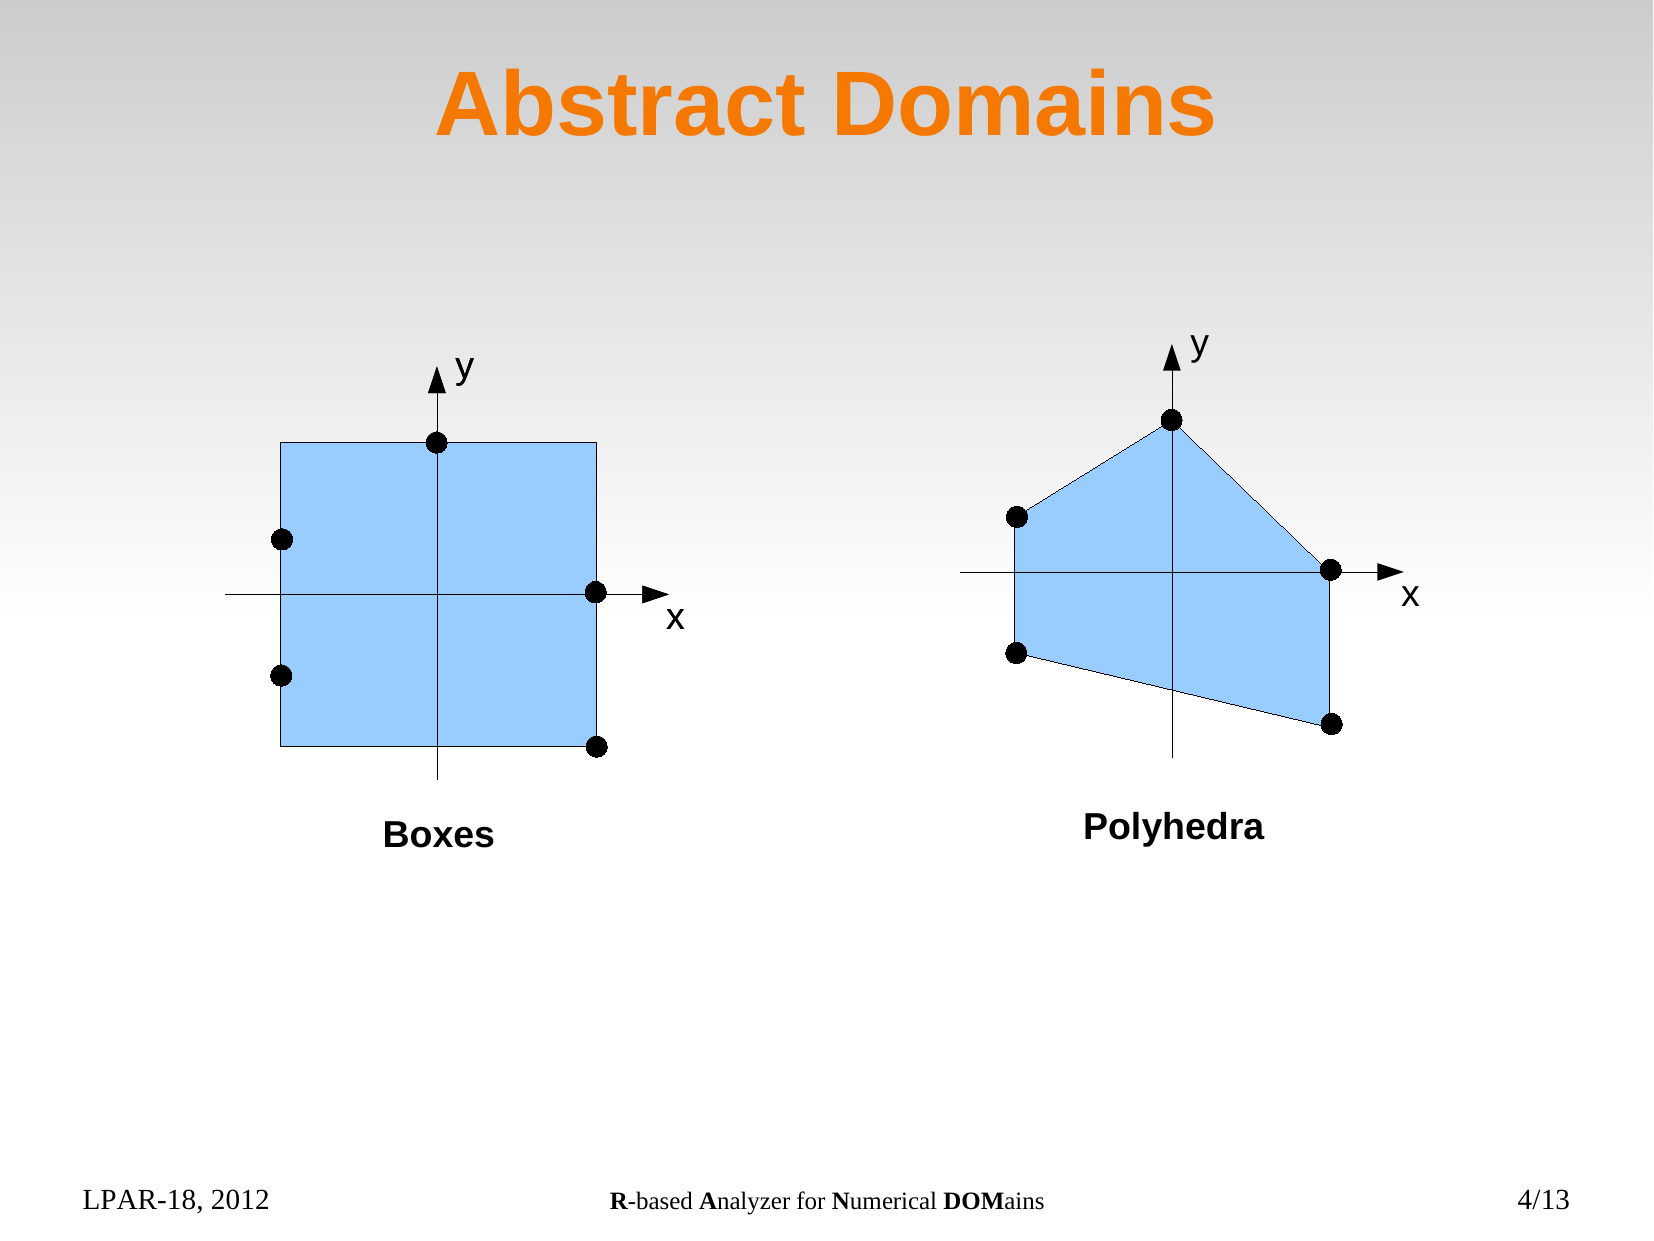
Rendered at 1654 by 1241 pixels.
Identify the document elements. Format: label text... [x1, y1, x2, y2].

text_box Polyhedra [1012, 798, 1336, 856]
title Abstract Domains [82, 49, 1571, 158]
text_box [1005, 573, 1172, 690]
text_box Boxes [277, 805, 601, 863]
text_box [271, 431, 608, 758]
text_box x [651, 587, 700, 645]
text_box [270, 595, 437, 747]
text_box y [440, 336, 490, 394]
text_box y [1175, 314, 1225, 372]
text_box [1006, 409, 1343, 735]
text_box x [1386, 565, 1435, 623]
